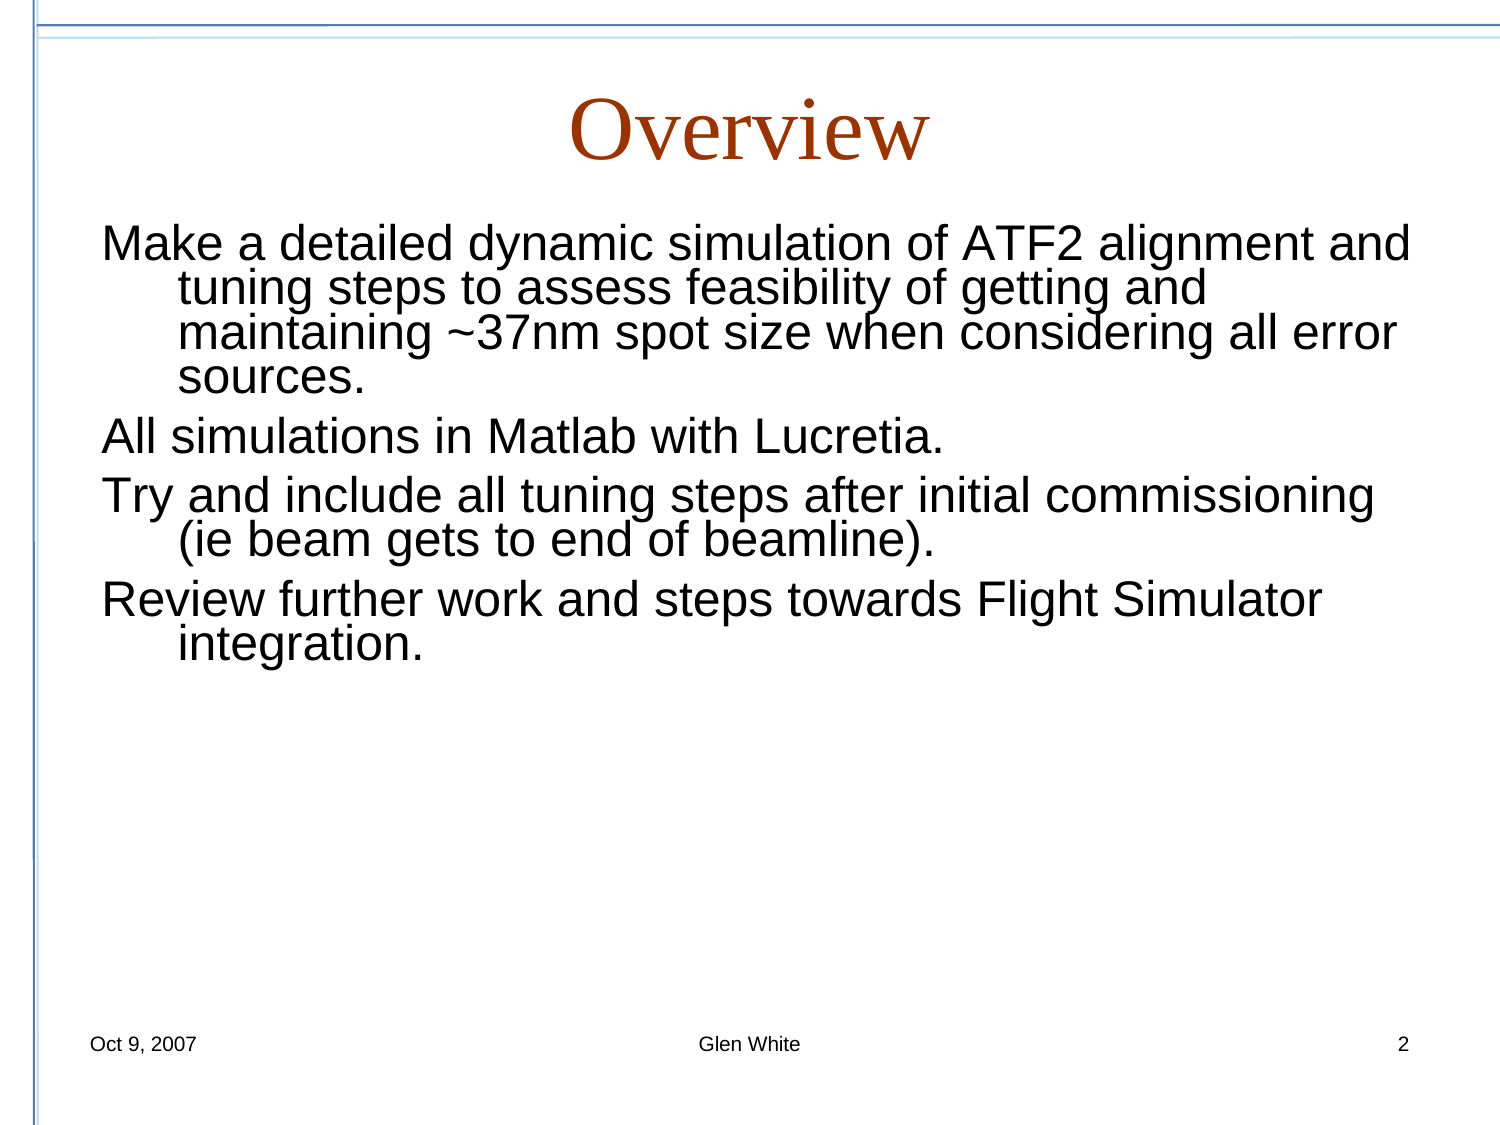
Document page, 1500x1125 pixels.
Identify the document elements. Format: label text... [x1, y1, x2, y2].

title Overview [75, 61, 1426, 188]
list Make a detailed dynamic simulation of ATF2 alignment and tuning steps to assess feasibility of getting and maintaining ~37nm spot size when considering all error sources. All simulations in Matlab with Lucretia. Try and include all tuning steps after initial commissioning (ie beam gets to end of beamline). Review further work and steps towards Flight Simulator integration. [86, 216, 1437, 1121]
